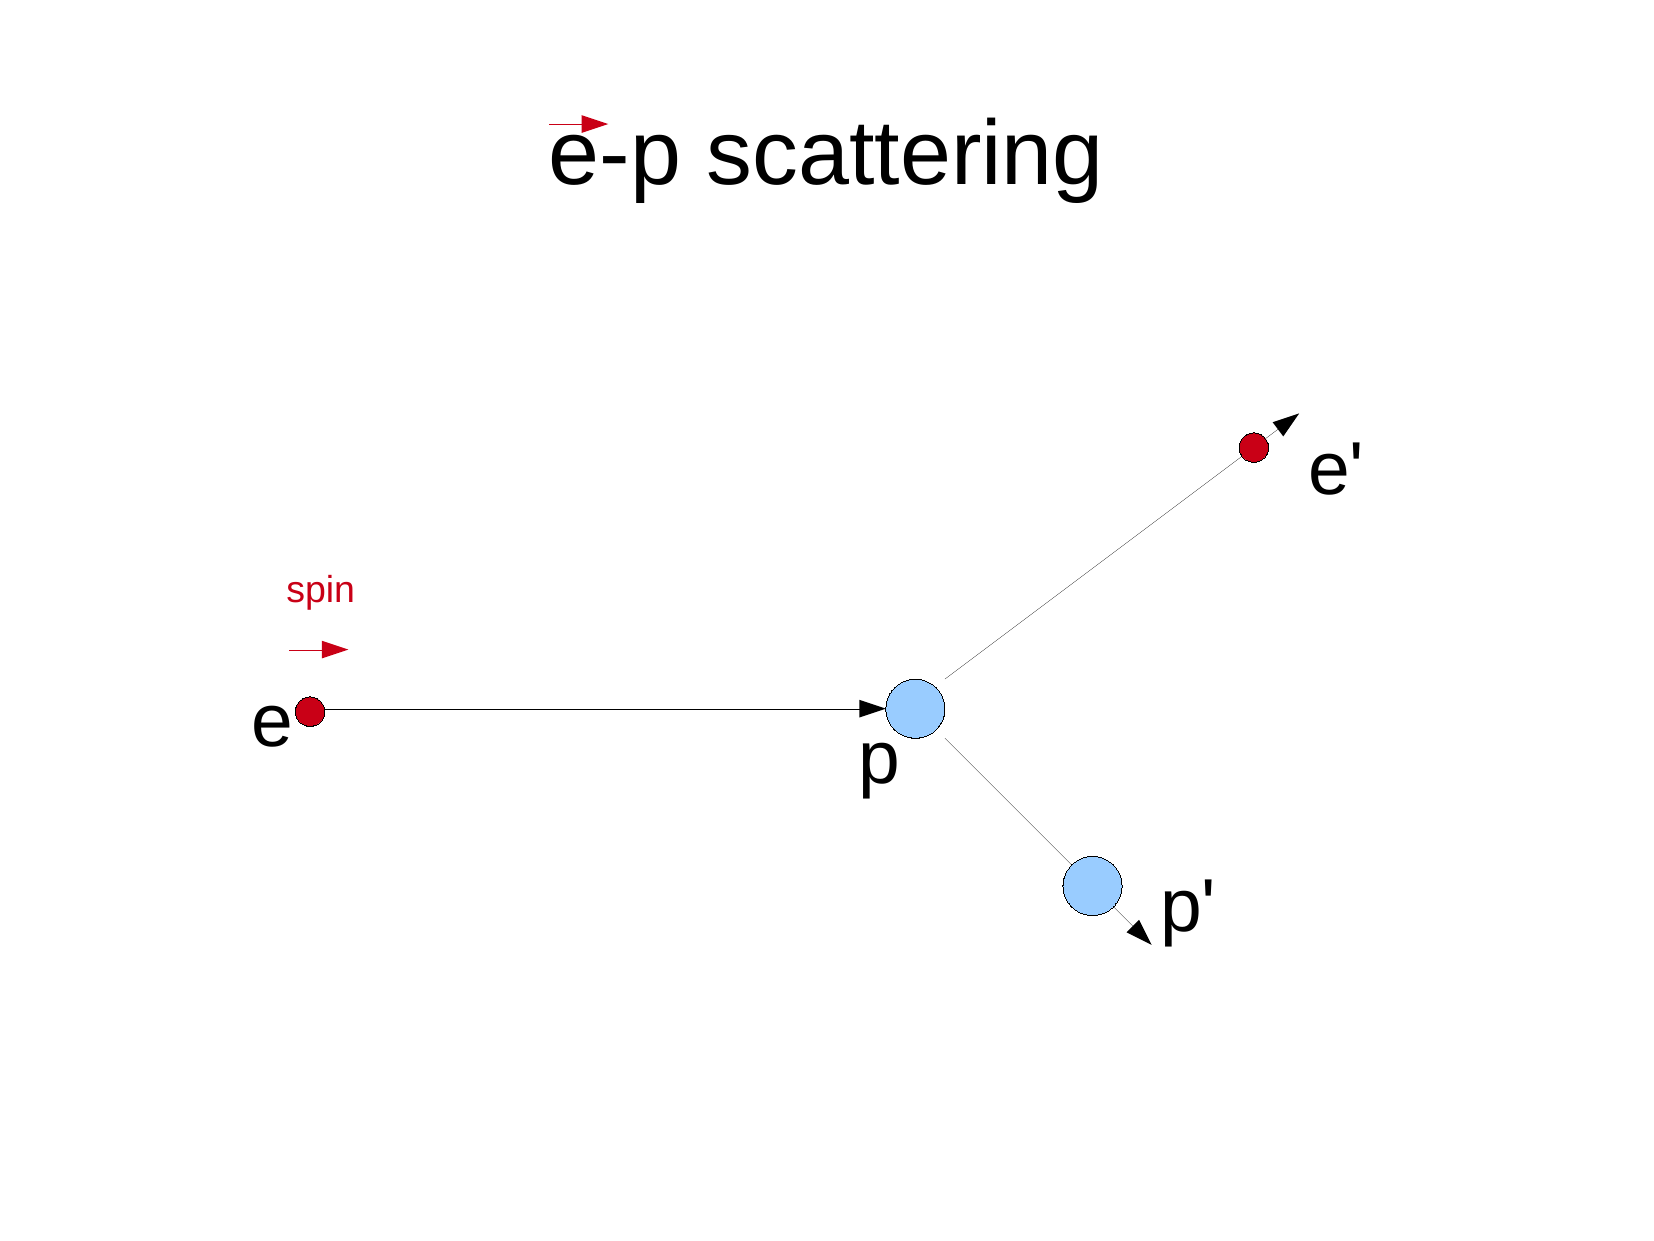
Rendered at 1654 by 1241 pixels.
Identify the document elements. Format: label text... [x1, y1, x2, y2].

text_box [295, 696, 325, 727]
text_box e' [1293, 419, 1379, 546]
title e-p scattering [82, 56, 1571, 250]
text_box p [843, 708, 916, 835]
text_box spin [271, 561, 370, 632]
text_box [885, 679, 945, 739]
text_box [1062, 856, 1123, 916]
text_box e [236, 671, 308, 798]
text_box [1239, 432, 1269, 463]
text_box p' [1145, 856, 1231, 983]
